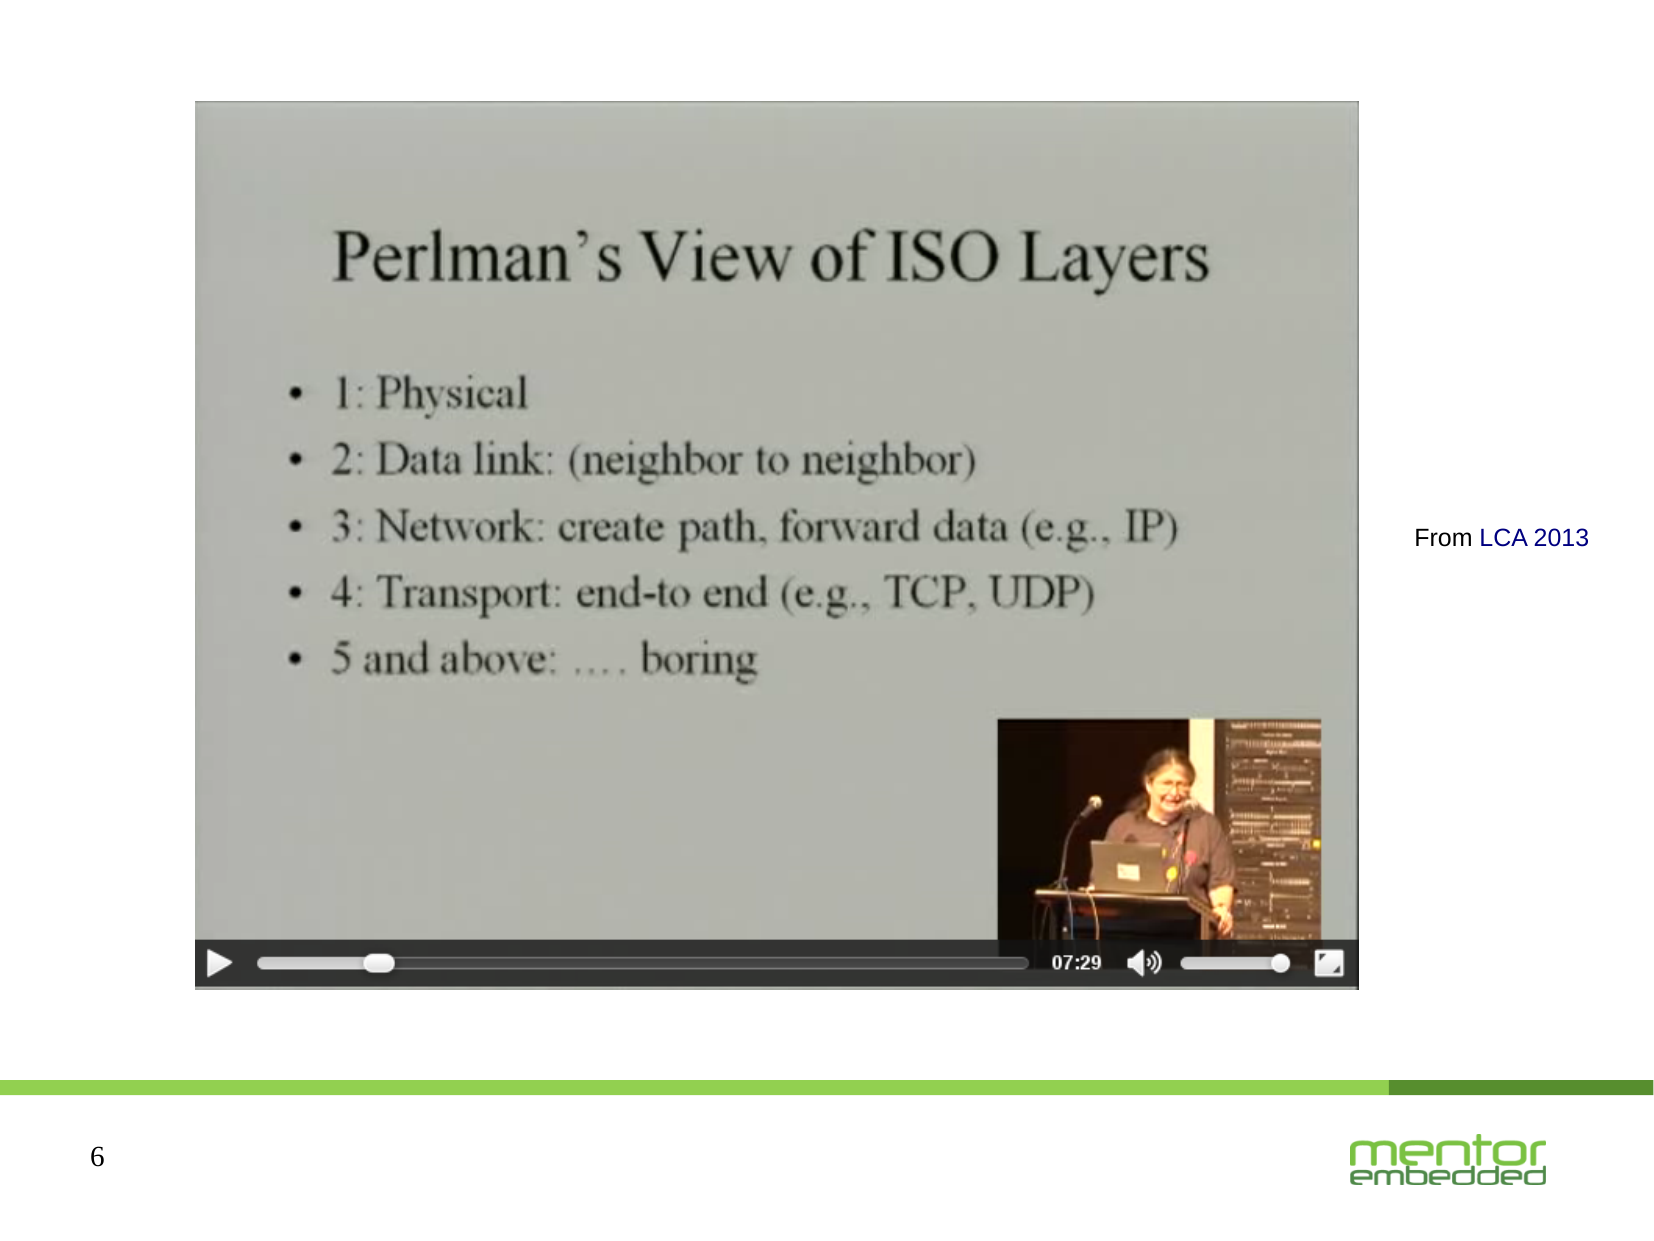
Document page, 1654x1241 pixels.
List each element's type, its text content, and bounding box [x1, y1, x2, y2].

picture [1350, 1134, 1546, 1185]
text_box From LCA 2013 [1399, 516, 1606, 560]
picture [195, 101, 1359, 991]
